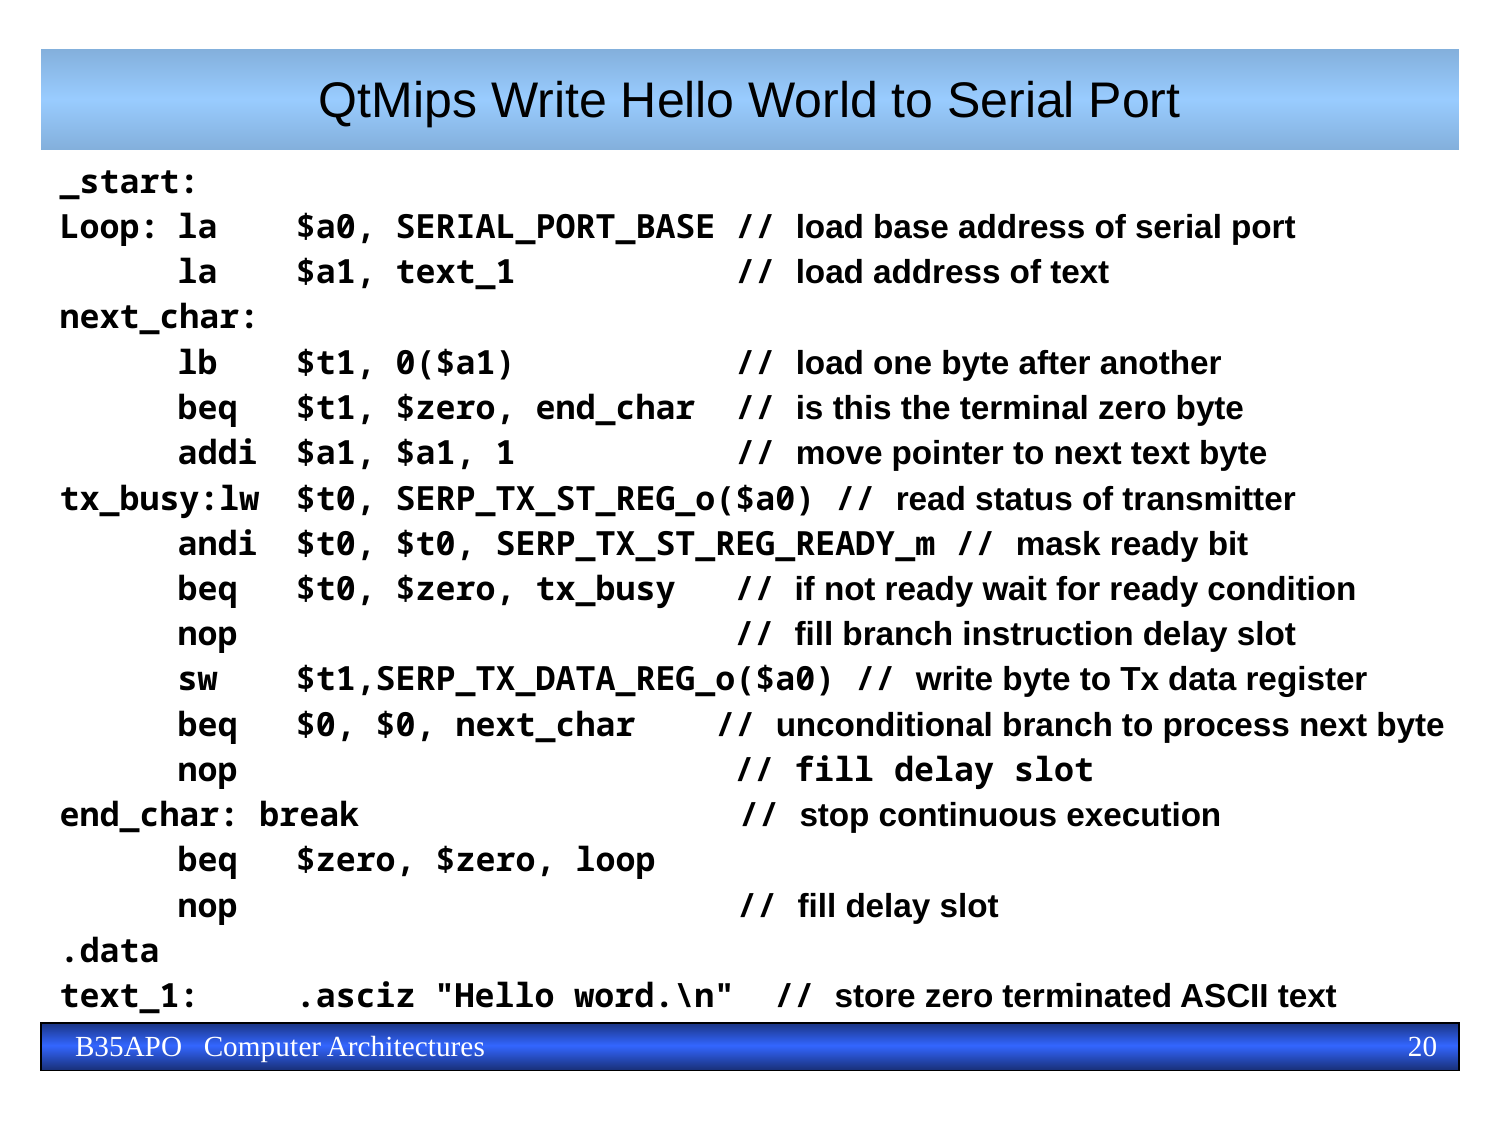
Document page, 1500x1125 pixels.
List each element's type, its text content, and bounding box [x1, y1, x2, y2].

title QtMips Write Hello World to Serial Port [41, 49, 1459, 150]
text_box _start: Loop: la $a0, SERIAL_PORT_BASE // load base address of serial port la $a1, text_1 // load address of text next_char: lb $t1, 0($a1) // load one byte after another beq $t1, $zero, end_char // is this the terminal zero byte addi $a1, $a1, 1 // move pointer to next text byte tx_busy:lw $t0, SERP_TX_ST_REG_o($a0) // read status of transmitter andi $t0, $t0, SERP_TX_ST_REG_READY_m // mask ready bit beq $t0, $zero, tx_busy // if not ready wait for ready condition nop // fill branch instruction delay slot sw $t1,SERP_TX_DATA_REG_o($a0) // write byte to Tx data register beq $0, $0, next_char // unconditional branch to process next byte nop // fill delay slot end_char: break // stop continuous execution beq $zero, $zero, loop nop // fill delay slot .data text_1: .asciz "Hello word.\n" // store zero terminated ASCII text [44, 150, 1468, 1028]
